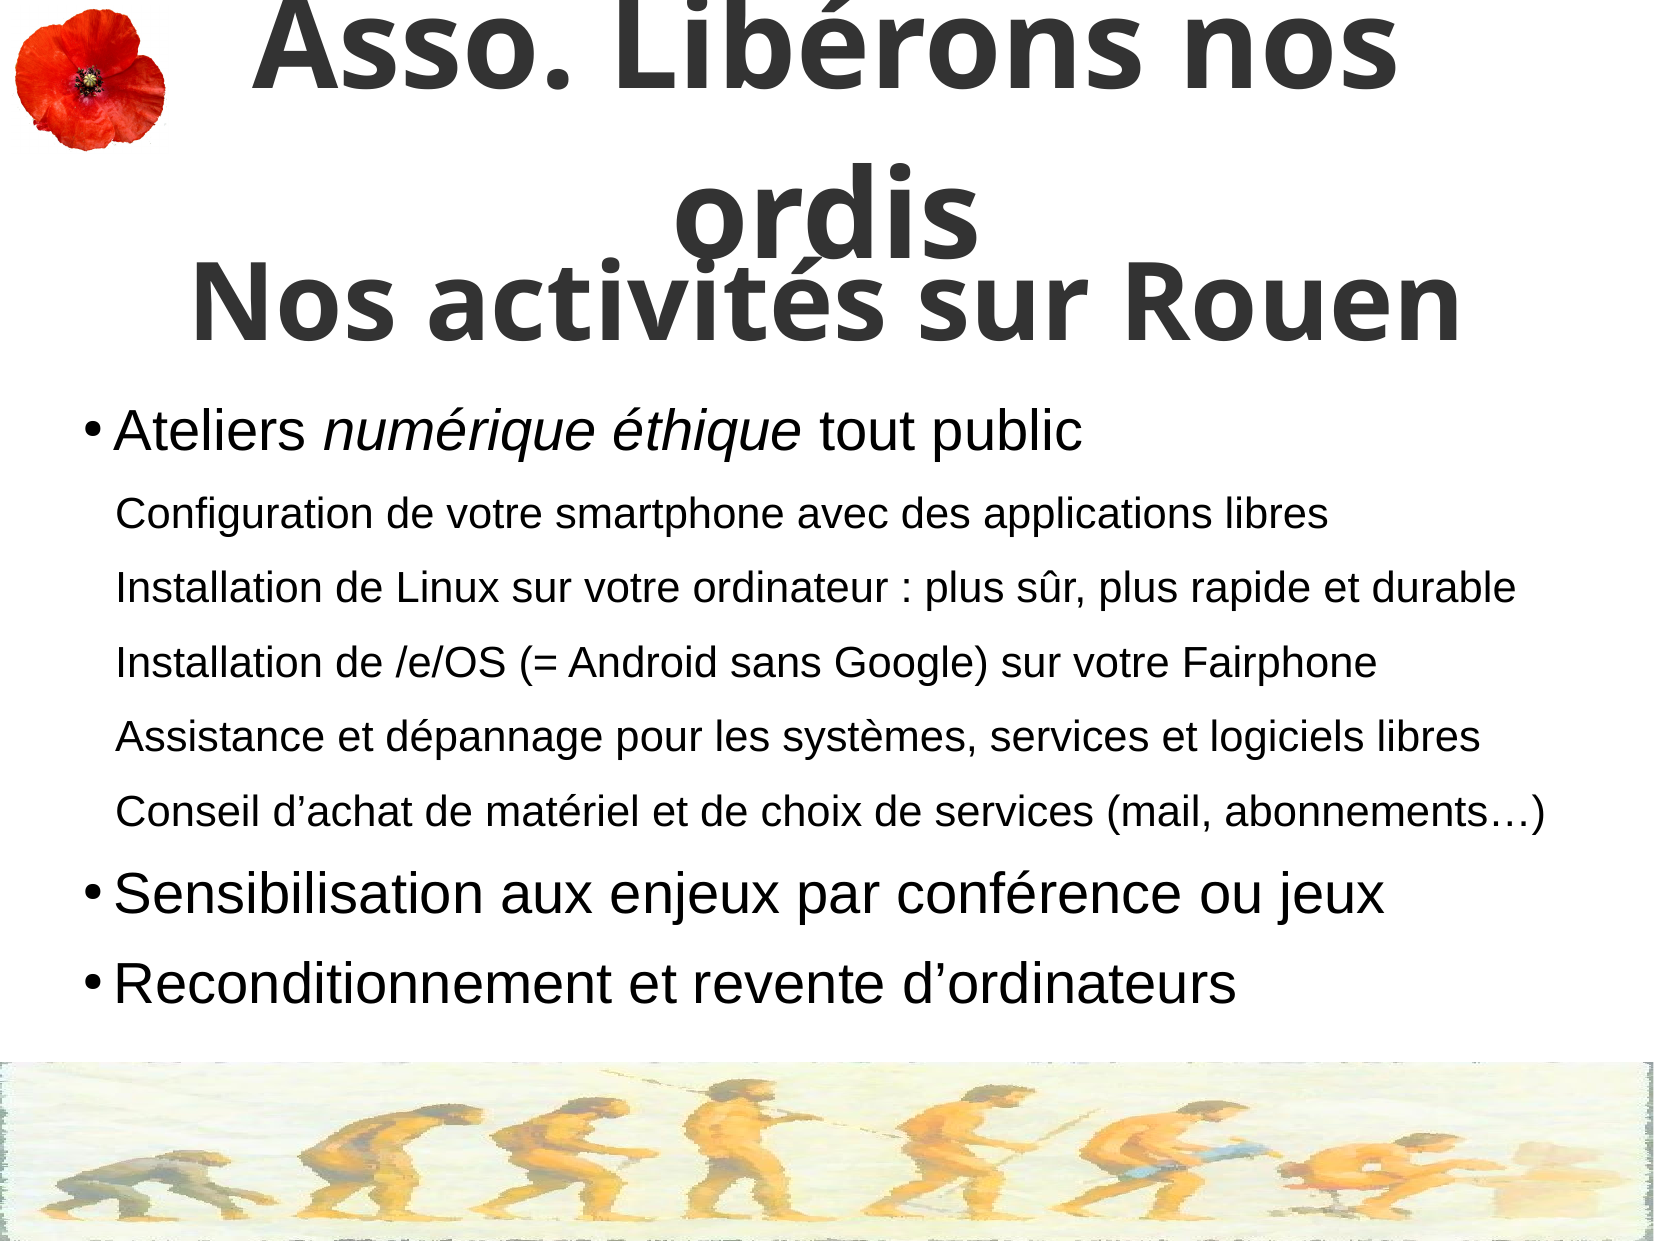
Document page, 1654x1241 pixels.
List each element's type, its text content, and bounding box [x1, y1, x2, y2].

list Nos activités sur Rouen Ateliers numérique éthique tout public Configuration de votre smartphone avec des applications libres Installation de Linux sur votre ordinateur : plus sûr, plus rapide et durable Installation de /e/OS (= Android sans Google) sur votre Fairphone Assistance et dépannage pour les systèmes, services et logiciels libres Conseil d’achat de matériel et de choix de services (mail, abonnements…) Sensibilisation aux enjeux par conférence ou jeux Reconditionnement et revente d’ordinateurs [82, 224, 1571, 1063]
picture [0, 1062, 1654, 1241]
title Asso. Libérons nos ordis [82, 49, 1571, 201]
picture [11, 5, 169, 154]
